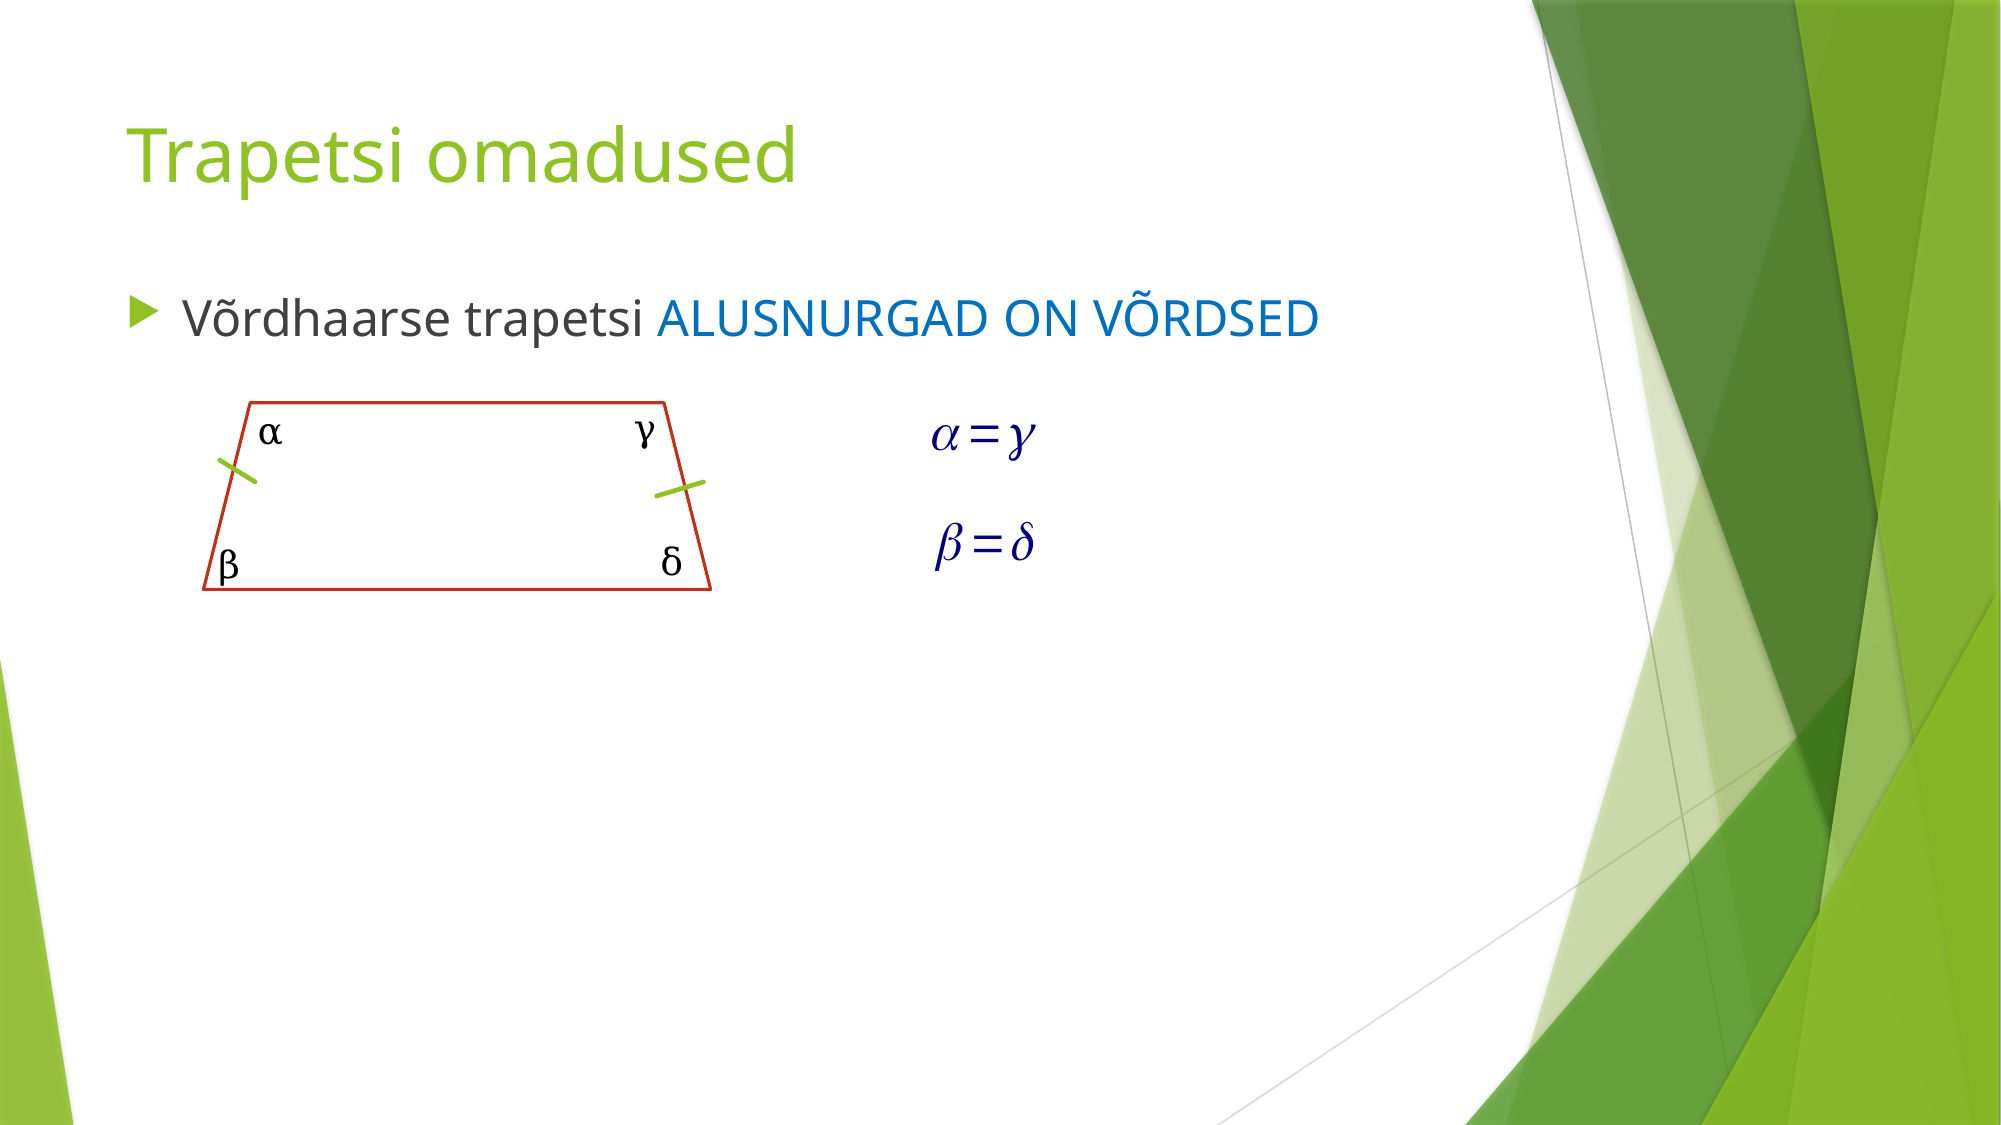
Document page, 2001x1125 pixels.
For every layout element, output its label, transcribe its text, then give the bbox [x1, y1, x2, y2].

text_box β [202, 533, 256, 594]
chart [921, 519, 1049, 576]
list Võrdhaarse trapetsi ALUSNURGAD ON VÕRDSED [111, 279, 1522, 917]
text_box [699, 542, 711, 590]
title Trapetsi omadused [111, 100, 1522, 279]
text_box γ [617, 396, 673, 456]
chart [917, 421, 1051, 464]
text_box [217, 402, 697, 590]
text_box α [241, 399, 300, 460]
text_box δ [644, 531, 699, 591]
